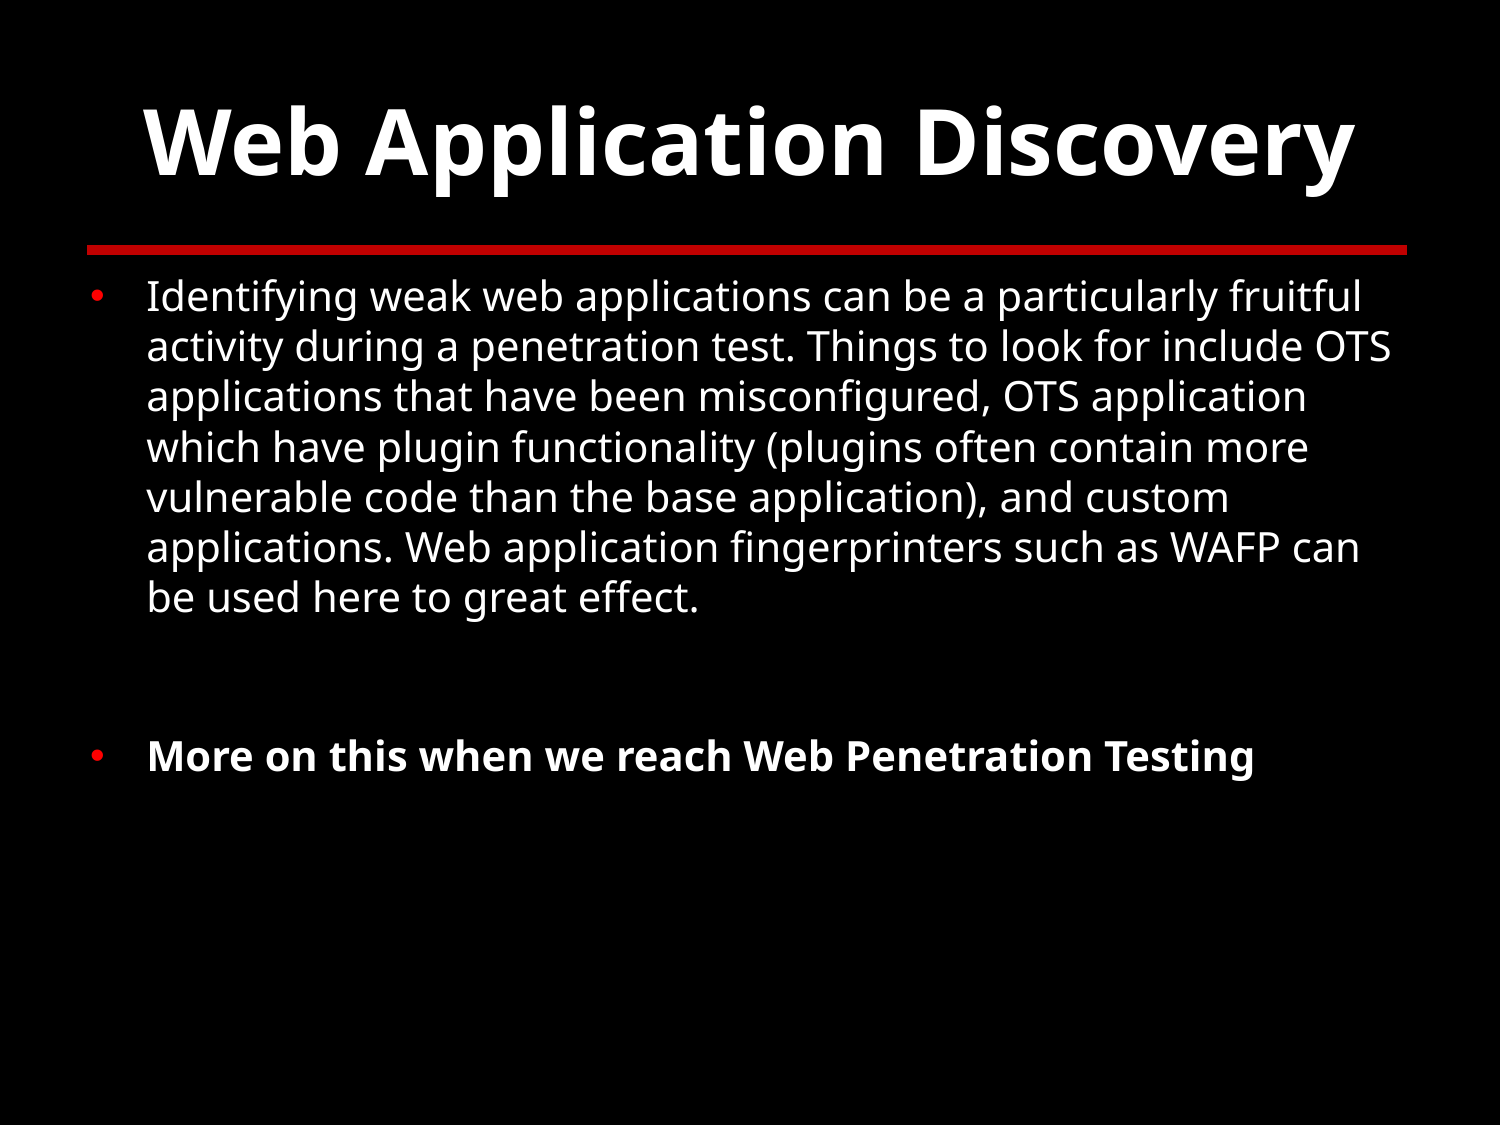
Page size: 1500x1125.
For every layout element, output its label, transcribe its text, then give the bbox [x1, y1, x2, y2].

list Identifying weak web applications can be a particularly fruitful activity during a penetration test. Things to look for include OTS applications that have been misconfigured, OTS application which have plugin functionality (plugins often contain more vulnerable code than the base application), and custom applications. Web application fingerprinters such as WAFP can be used here to great effect. More on this when we reach Web Penetration Testing [75, 262, 1425, 1005]
title Web Application Discovery [75, 45, 1425, 233]
